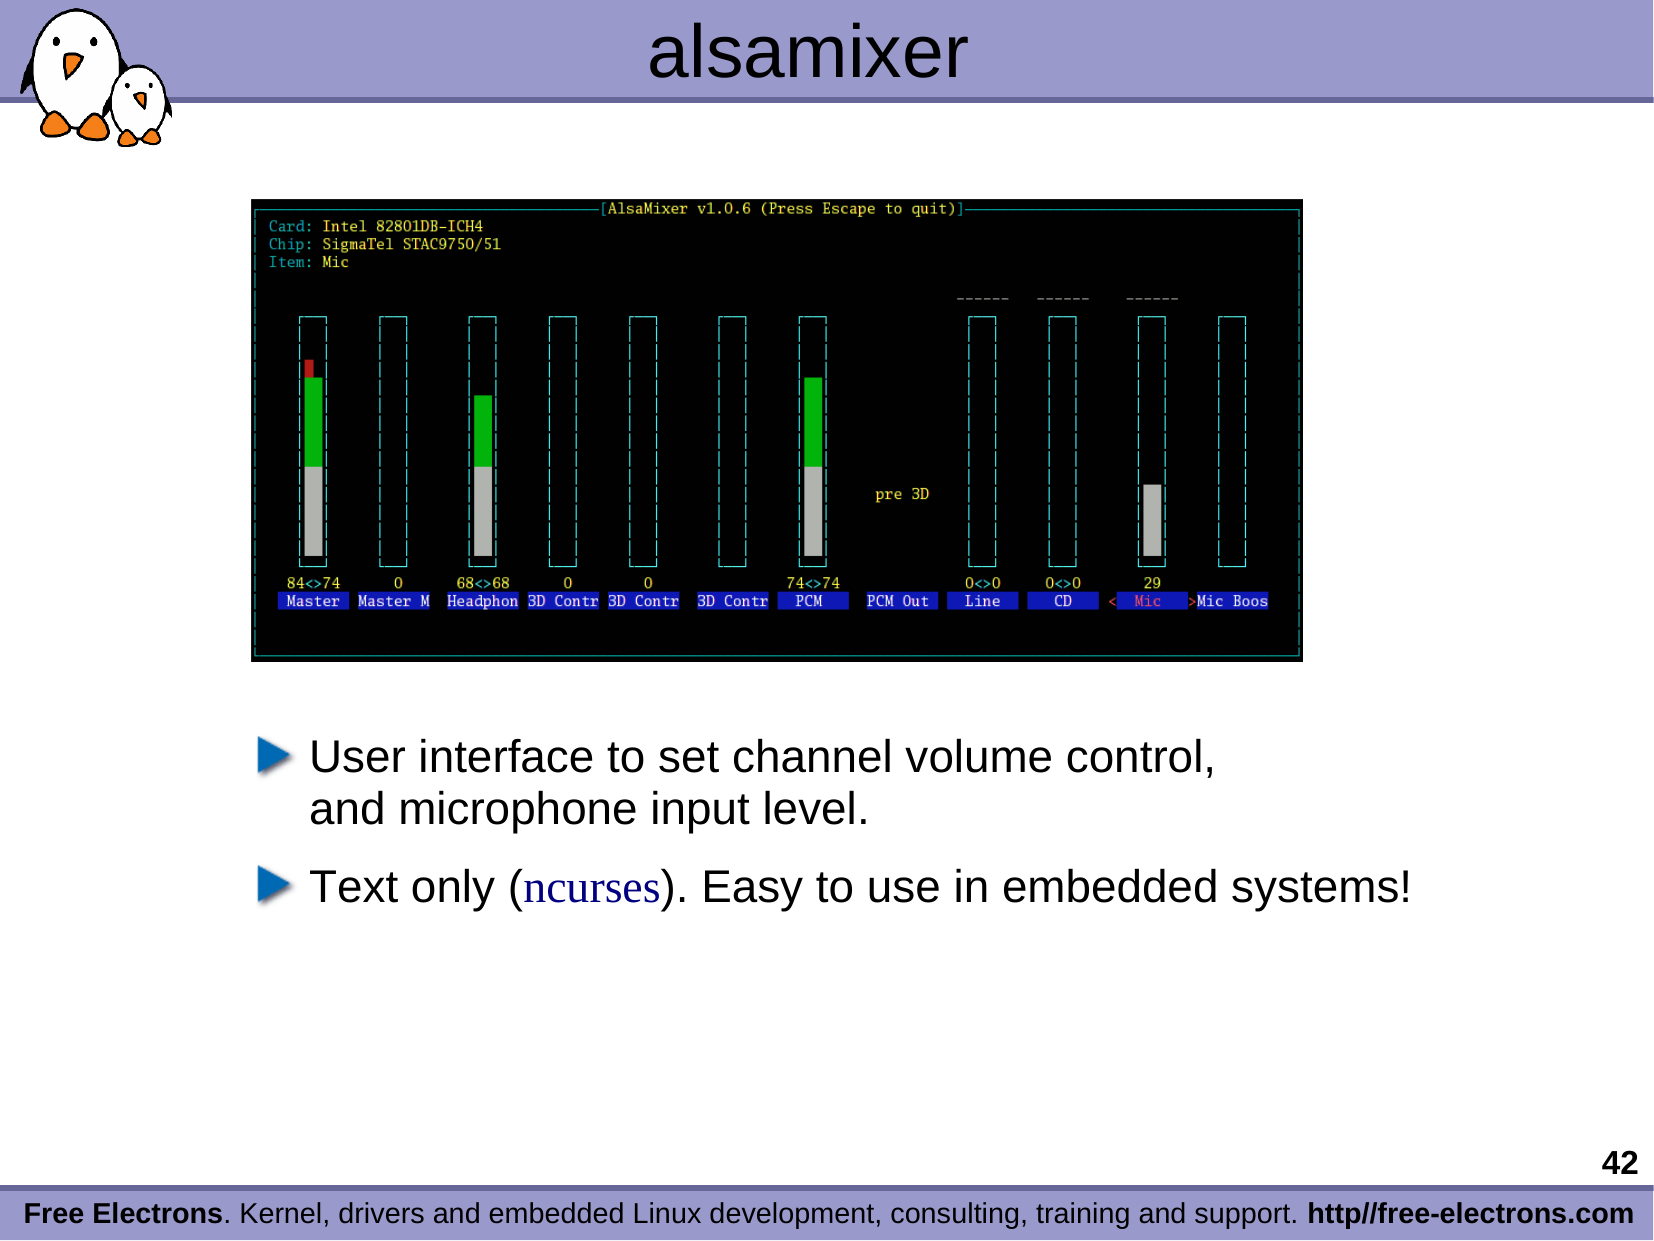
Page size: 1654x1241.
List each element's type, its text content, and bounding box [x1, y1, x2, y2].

list User interface to set channel volume control, and microphone input level. Text only (ncurses). Easy to use in embedded systems! [238, 731, 1506, 977]
title alsamixer [63, 0, 1554, 104]
picture [250, 198, 1303, 662]
picture [20, 8, 172, 147]
